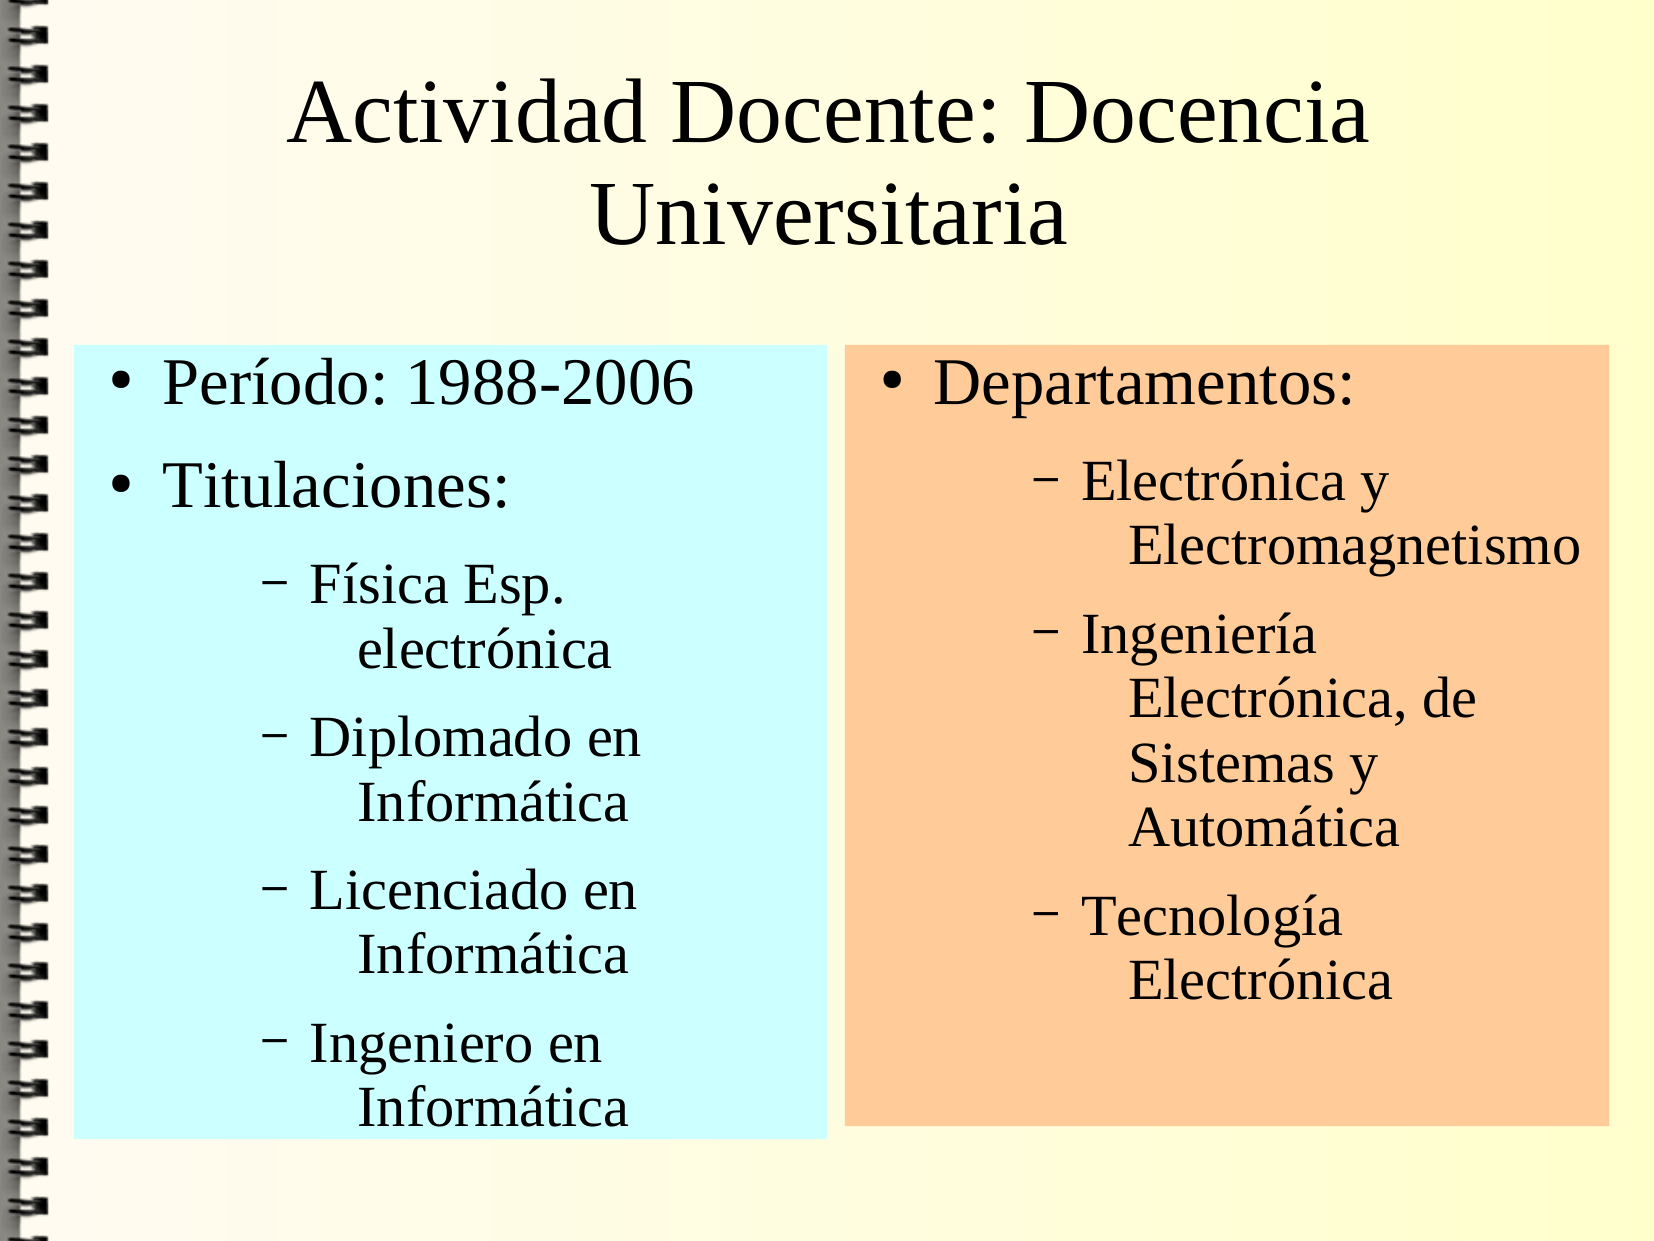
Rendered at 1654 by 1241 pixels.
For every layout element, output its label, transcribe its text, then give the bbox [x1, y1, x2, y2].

list Departamentos: Electrónica y Electromagnetismo Ingeniería Electrónica, de Sistemas y Automática Tecnología Electrónica [844, 344, 1610, 1127]
picture [0, 0, 1654, 1241]
title Actividad Docente: Docencia Universitaria [123, 59, 1536, 267]
list Período: 1988-2006 Titulaciones: Física Esp. electrónica Diplomado en Informática Licenciado en Informática Ingeniero en Informática [73, 344, 827, 1127]
